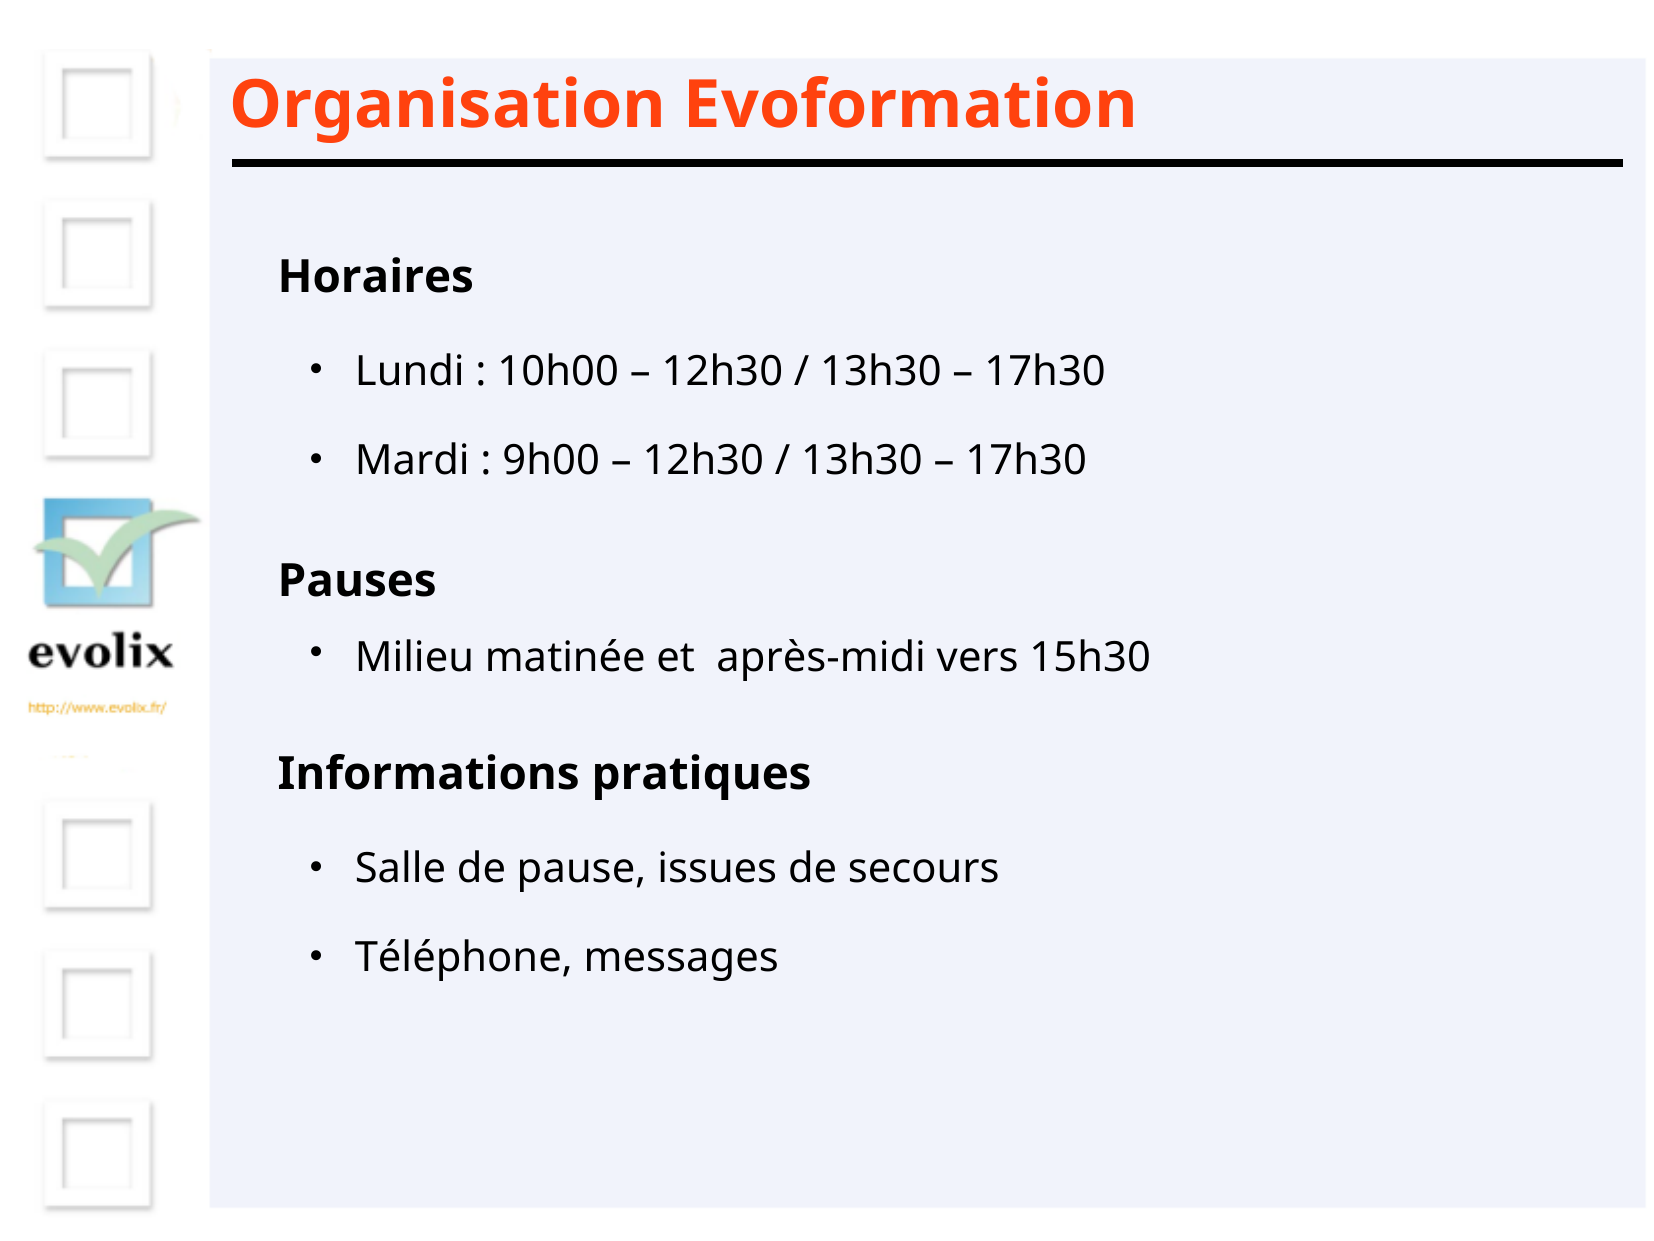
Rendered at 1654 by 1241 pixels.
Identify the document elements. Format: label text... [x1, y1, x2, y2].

list Horaires Lundi : 10h00 – 12h30 / 13h30 – 17h30 Mardi : 9h00 – 12h30 / 13h30 – 17h30 Pauses Milieu matinée et après-midi vers 15h30 Informations pratiques Salle de pause, issues de secours Téléphone, messages [198, 206, 1576, 1186]
title Organisation Evoformation [229, 39, 1483, 163]
picture [0, 49, 1654, 1218]
